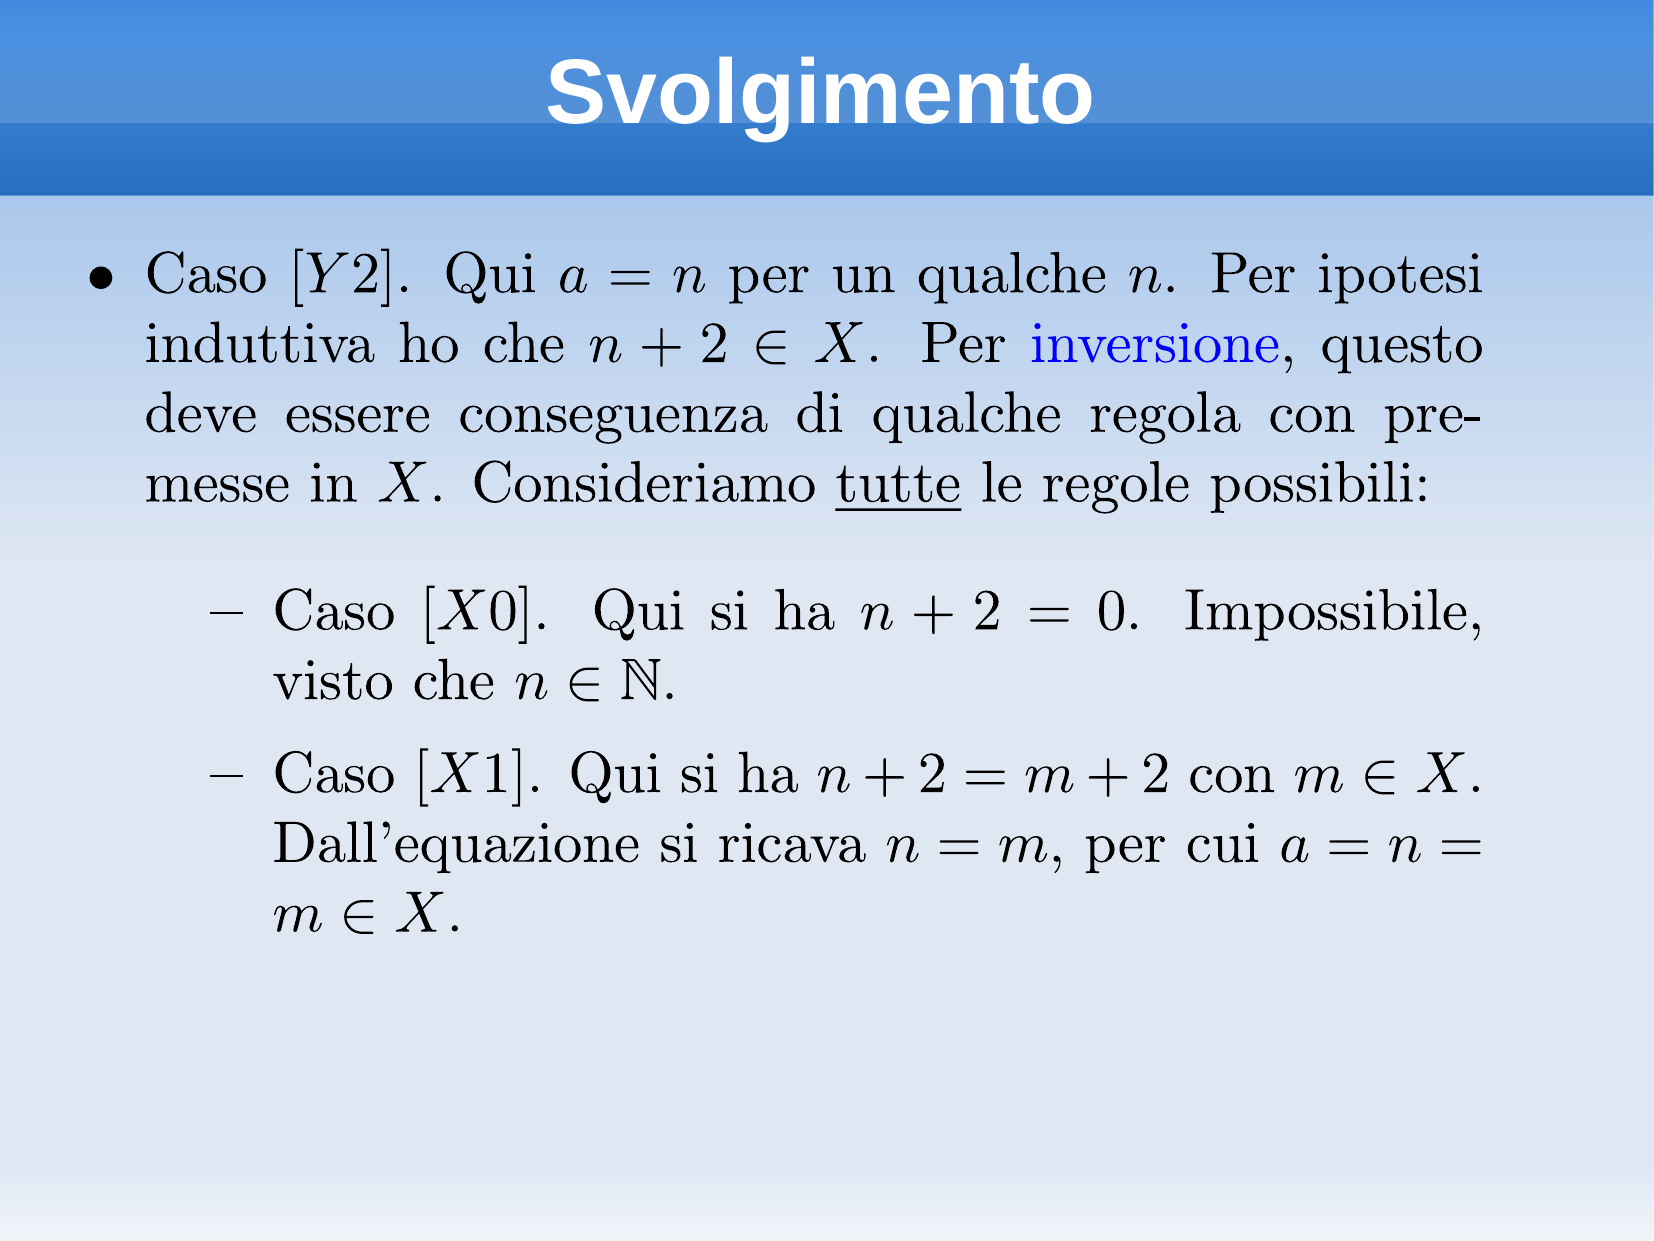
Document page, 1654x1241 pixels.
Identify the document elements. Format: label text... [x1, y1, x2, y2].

text_box [86, 248, 1485, 934]
picture [0, 0, 1654, 1241]
title Svolgimento [76, 0, 1565, 196]
